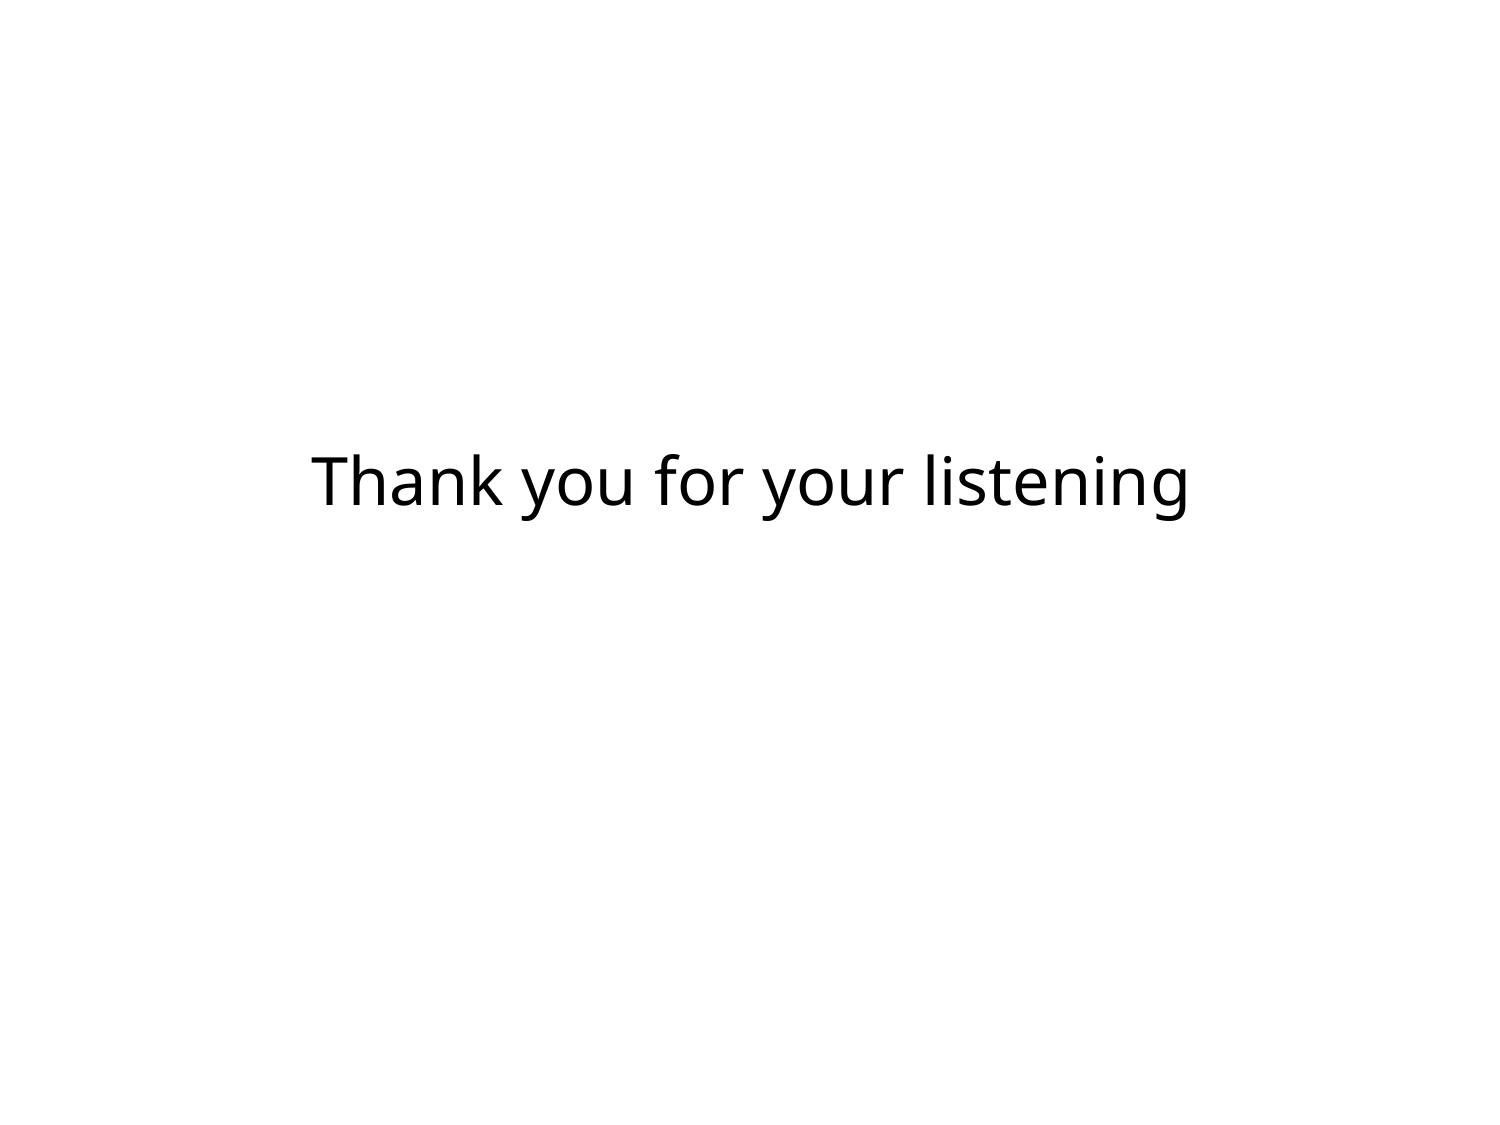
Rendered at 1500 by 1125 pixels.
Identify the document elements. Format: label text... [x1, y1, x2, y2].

title Thank you for your listening [76, 385, 1427, 573]
